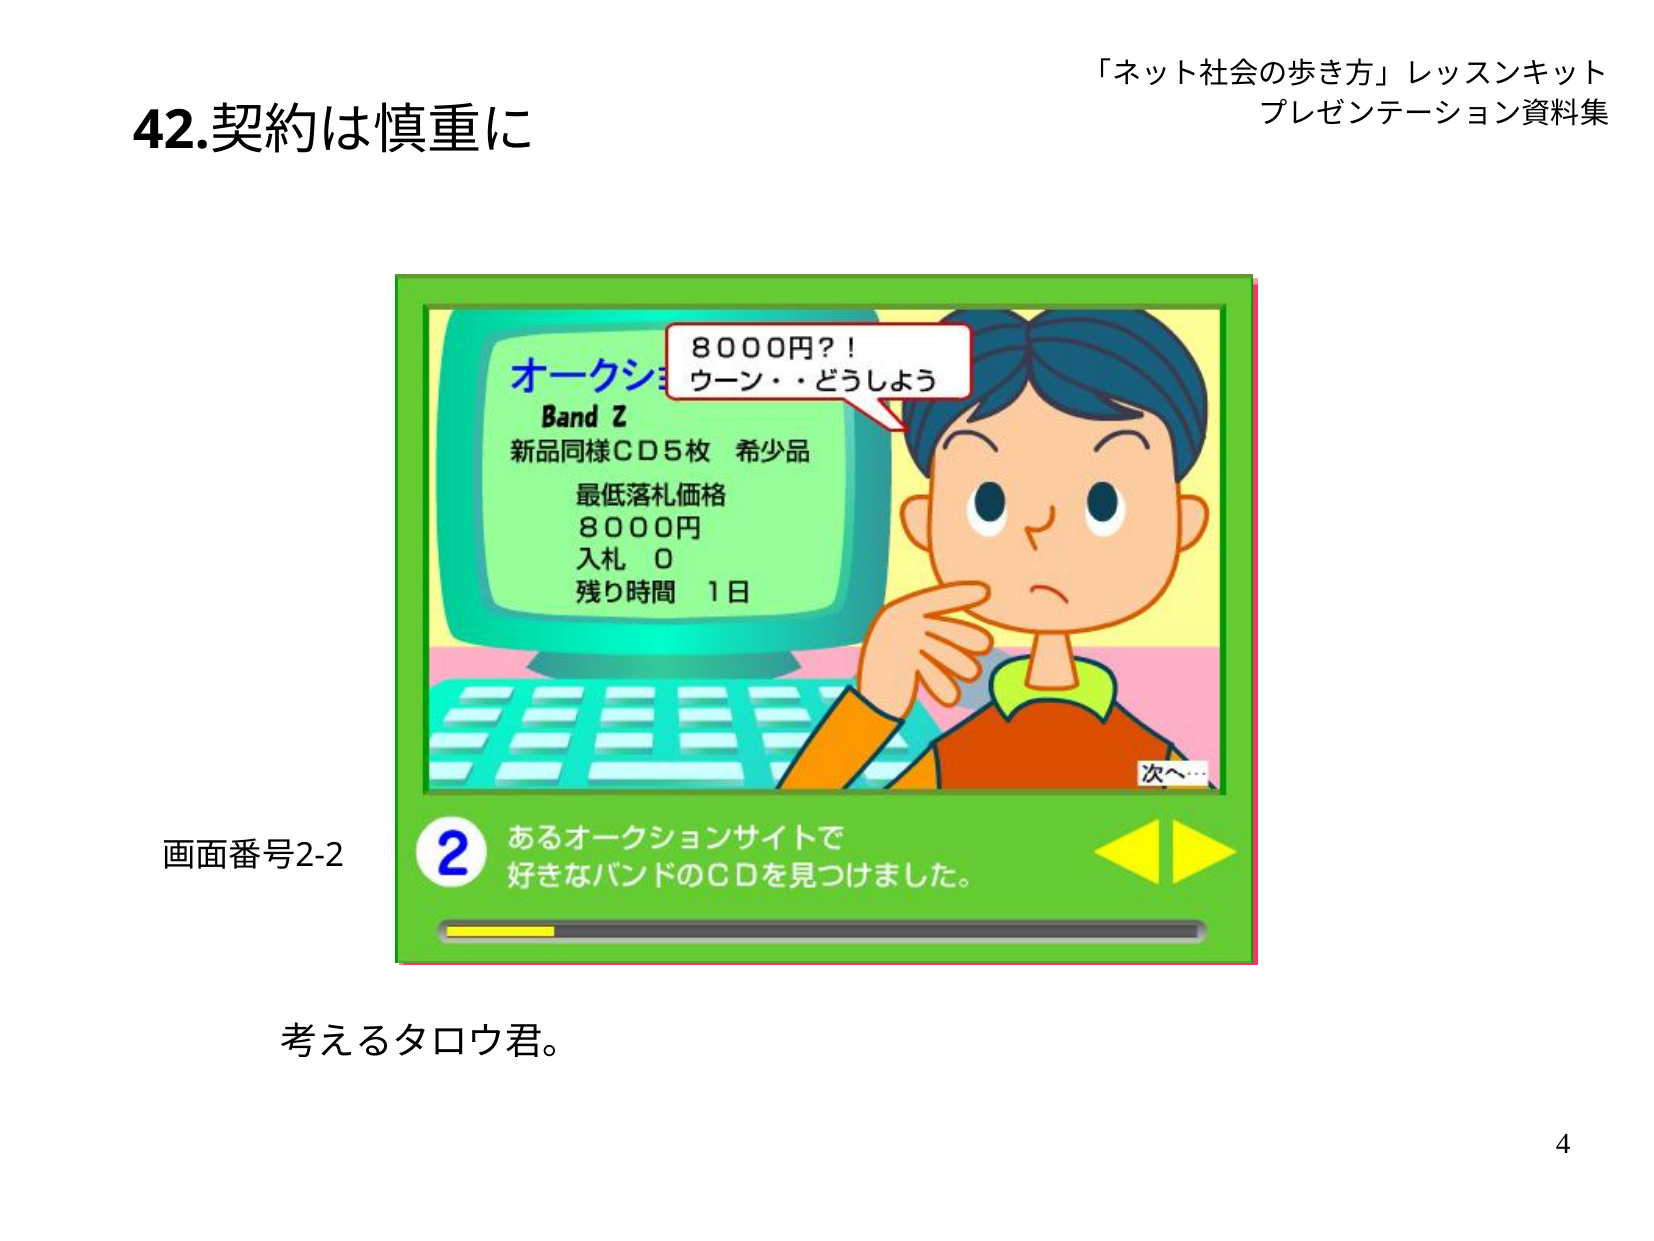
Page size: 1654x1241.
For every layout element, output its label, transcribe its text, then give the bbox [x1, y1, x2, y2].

text_box 「ネット社会の歩き方」レッスンキット プレゼンテーション資料集 [1062, 44, 1625, 139]
picture [395, 274, 1258, 965]
text_box 42.契約は慎重に [118, 88, 1241, 169]
text_box 考えるタロウ君。 [265, 1003, 1447, 1074]
text_box 画面番号2-2 [147, 826, 384, 882]
